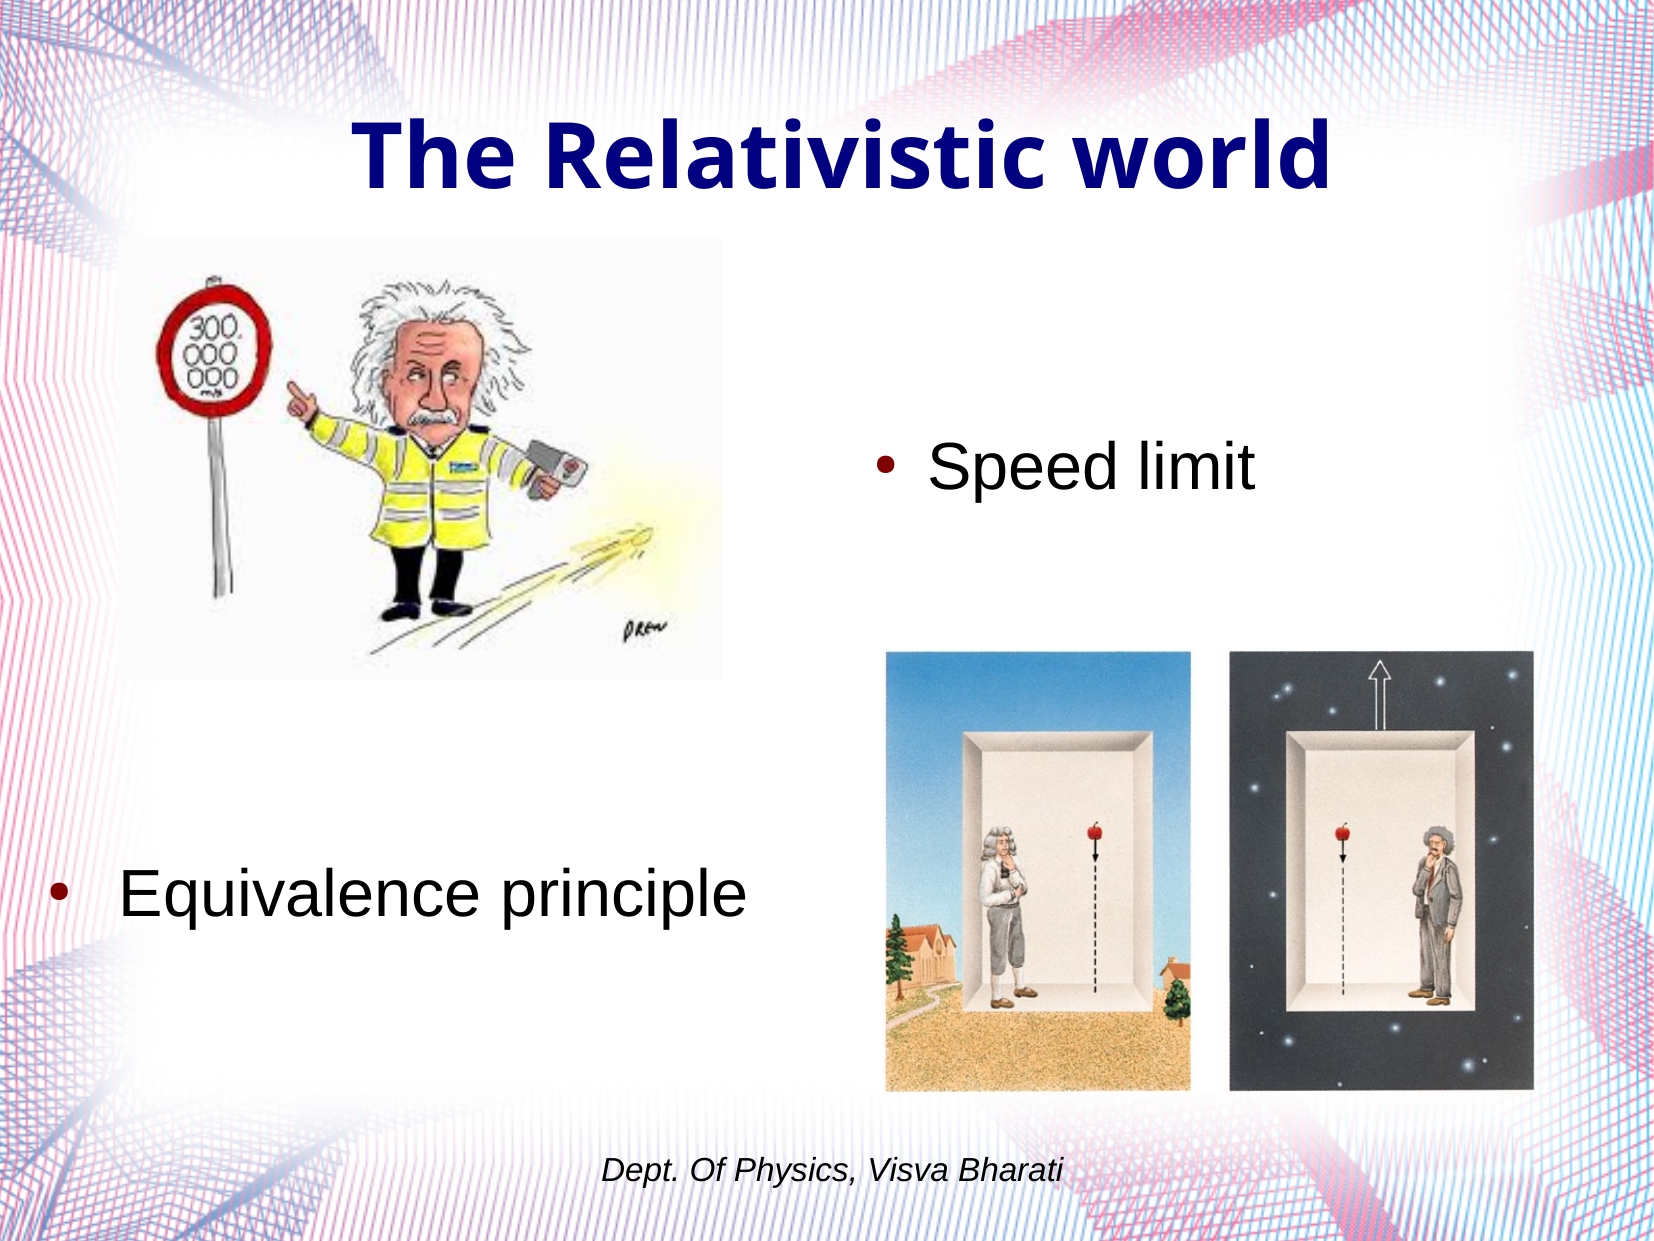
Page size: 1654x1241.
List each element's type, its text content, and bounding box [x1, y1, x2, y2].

list Dept. Of Physics, Visva Bharati [295, 1151, 1300, 1211]
list Equivalence principle [29, 856, 768, 945]
title The Relativistic world [82, 49, 1571, 257]
picture [0, 0, 1654, 1241]
list Speed limit [856, 324, 1506, 504]
